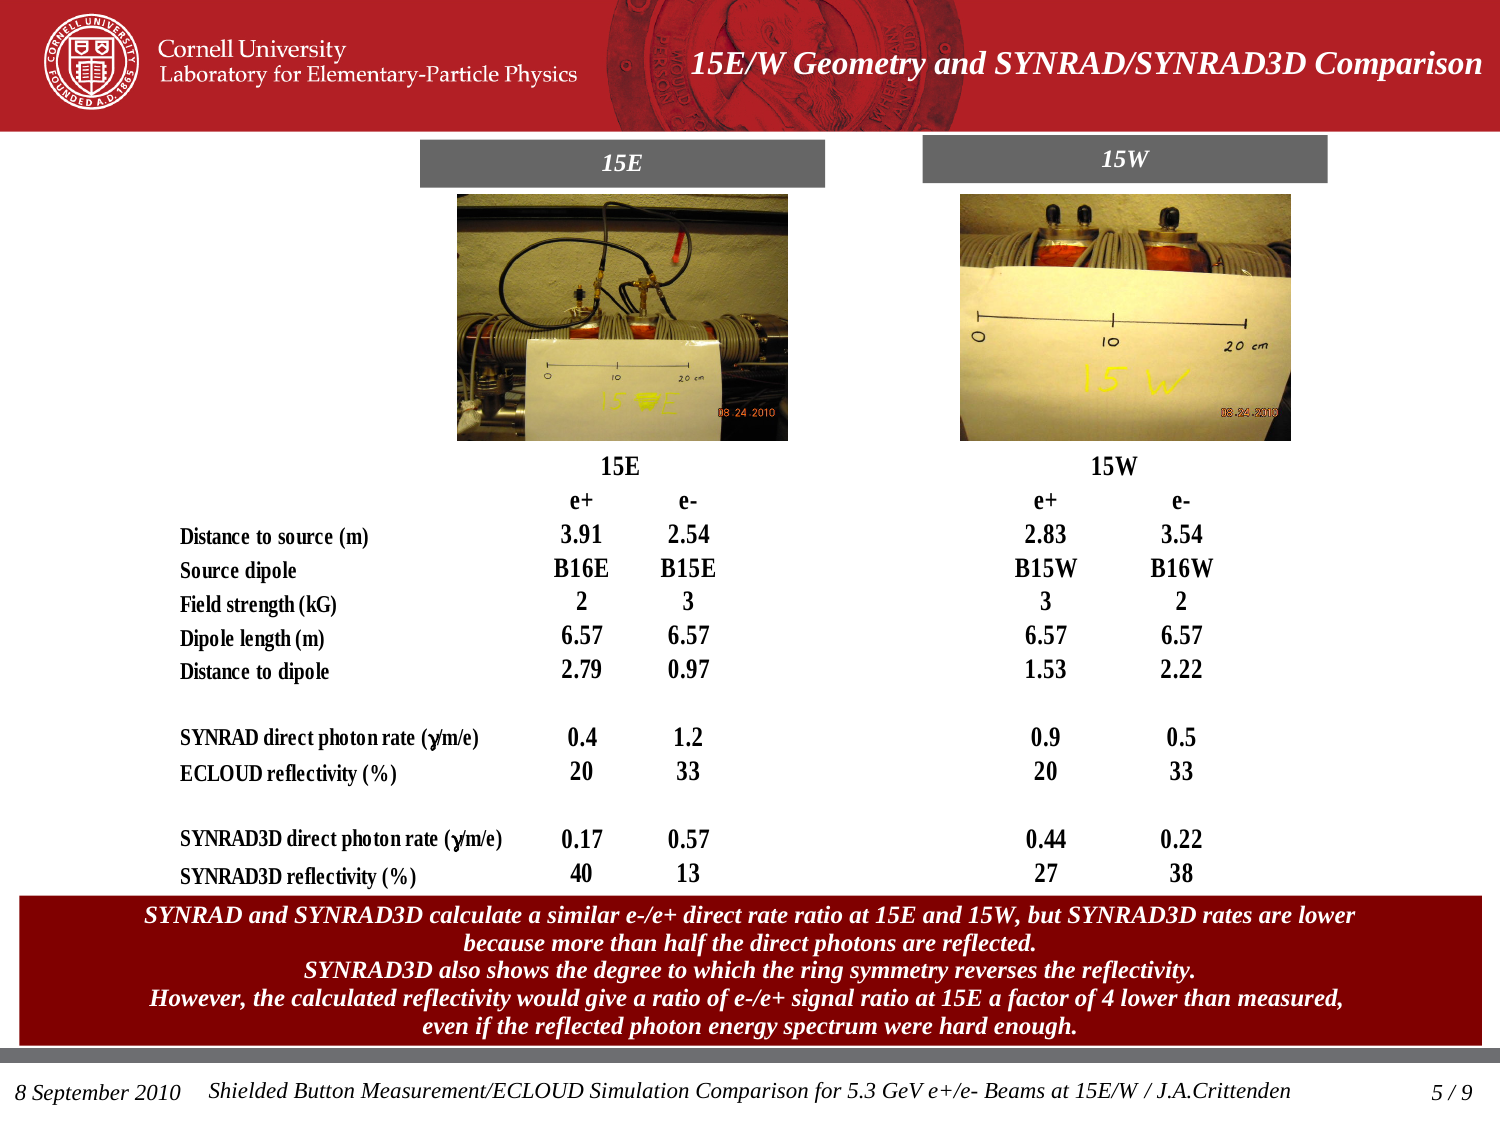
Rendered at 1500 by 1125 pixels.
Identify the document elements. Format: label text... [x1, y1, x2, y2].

picture [0, 0, 1500, 132]
text_box SYNRAD and SYNRAD3D calculate a similar e-/e+ direct rate ratio at 15E and 15W, but SYNRAD3D rates are lower because more than half the direct photons are reflected. SYNRAD3D also shows the degree to which the ring symmetry reverses the reflectivity. However, the calculated reflectivity would give a ratio of e-/e+ signal ratio at 15E a factor of 4 lower than measured, even if the reflected photon energy spectrum were hard enough. [19, 895, 1482, 1046]
text_box 15E/W Geometry and SYNRAD/SYNRAD3D Comparison [674, 45, 1500, 121]
text_box 15E [420, 139, 826, 188]
chart [178, 450, 1252, 893]
text_box 15W [922, 135, 1328, 184]
picture [457, 194, 788, 442]
picture [960, 194, 1291, 442]
